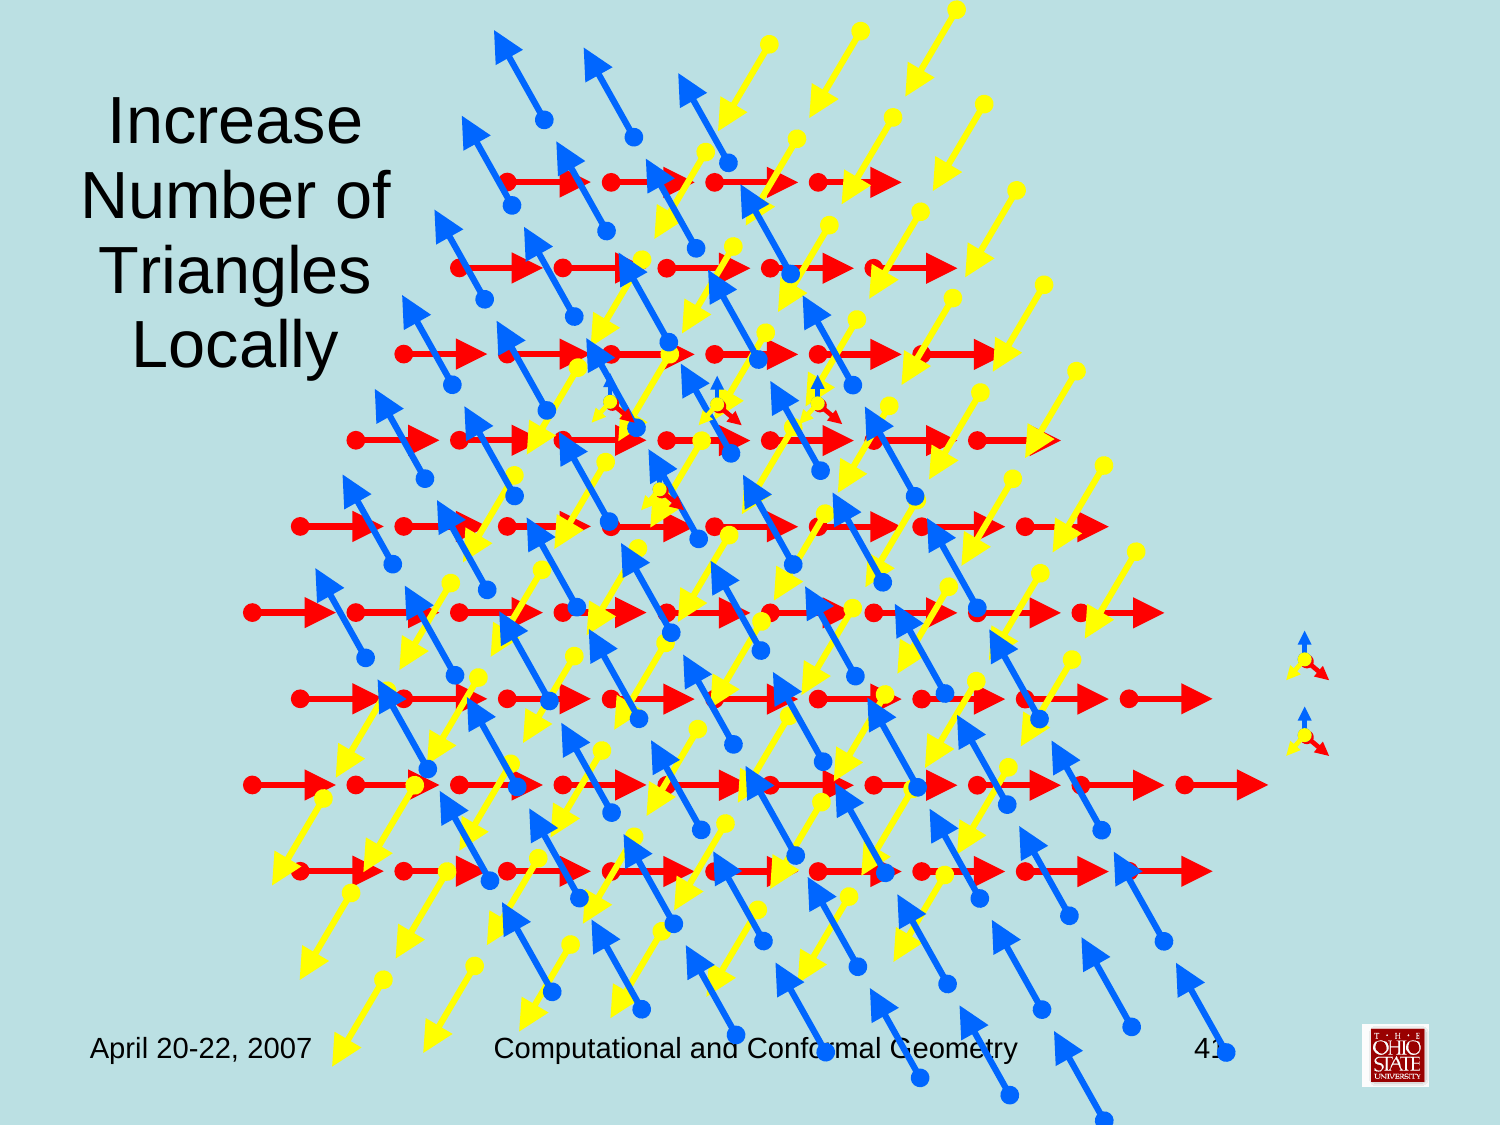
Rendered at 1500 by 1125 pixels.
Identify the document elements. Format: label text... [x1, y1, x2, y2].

picture [1362, 1024, 1429, 1087]
text_box Increase Number of Triangles Locally [65, 75, 406, 390]
